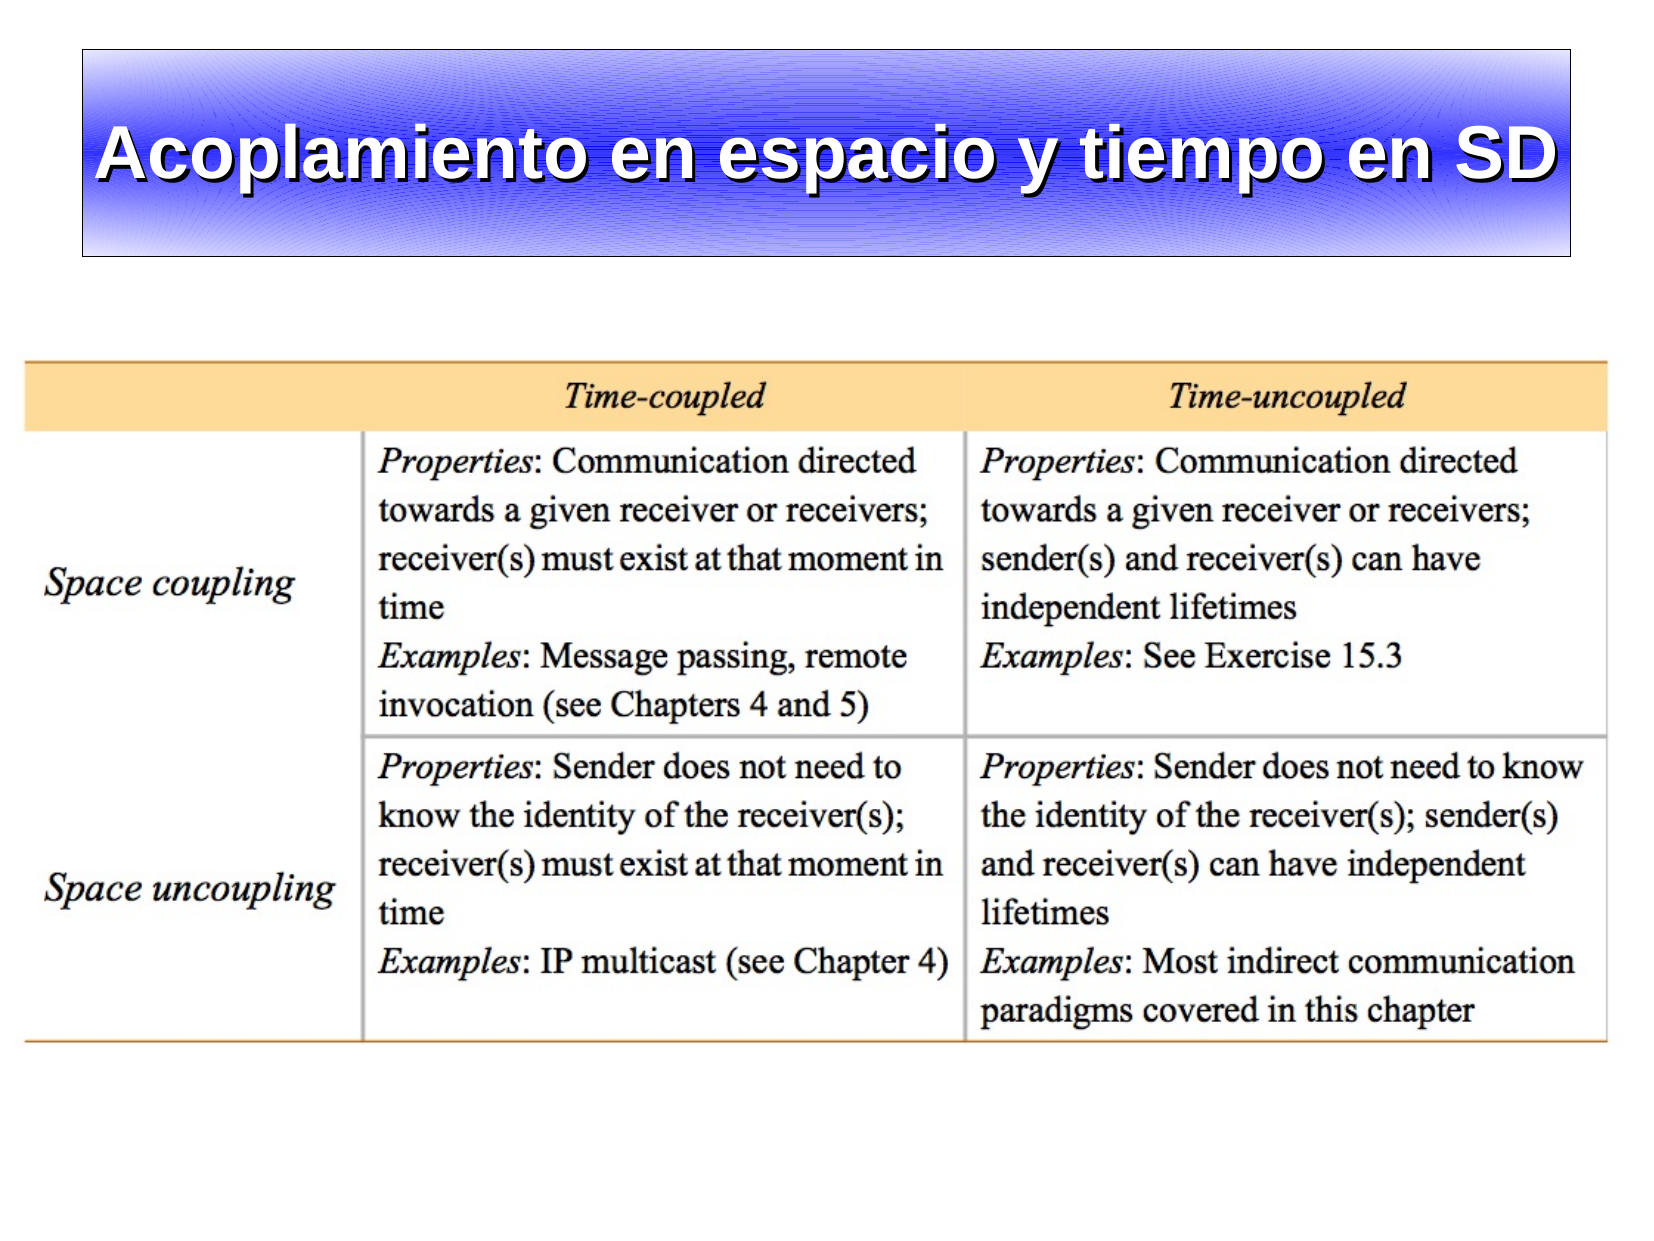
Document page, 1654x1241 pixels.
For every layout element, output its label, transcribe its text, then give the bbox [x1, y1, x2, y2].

title Acoplamiento en espacio y tiempo en SD [82, 49, 1571, 257]
picture [15, 352, 1624, 1051]
